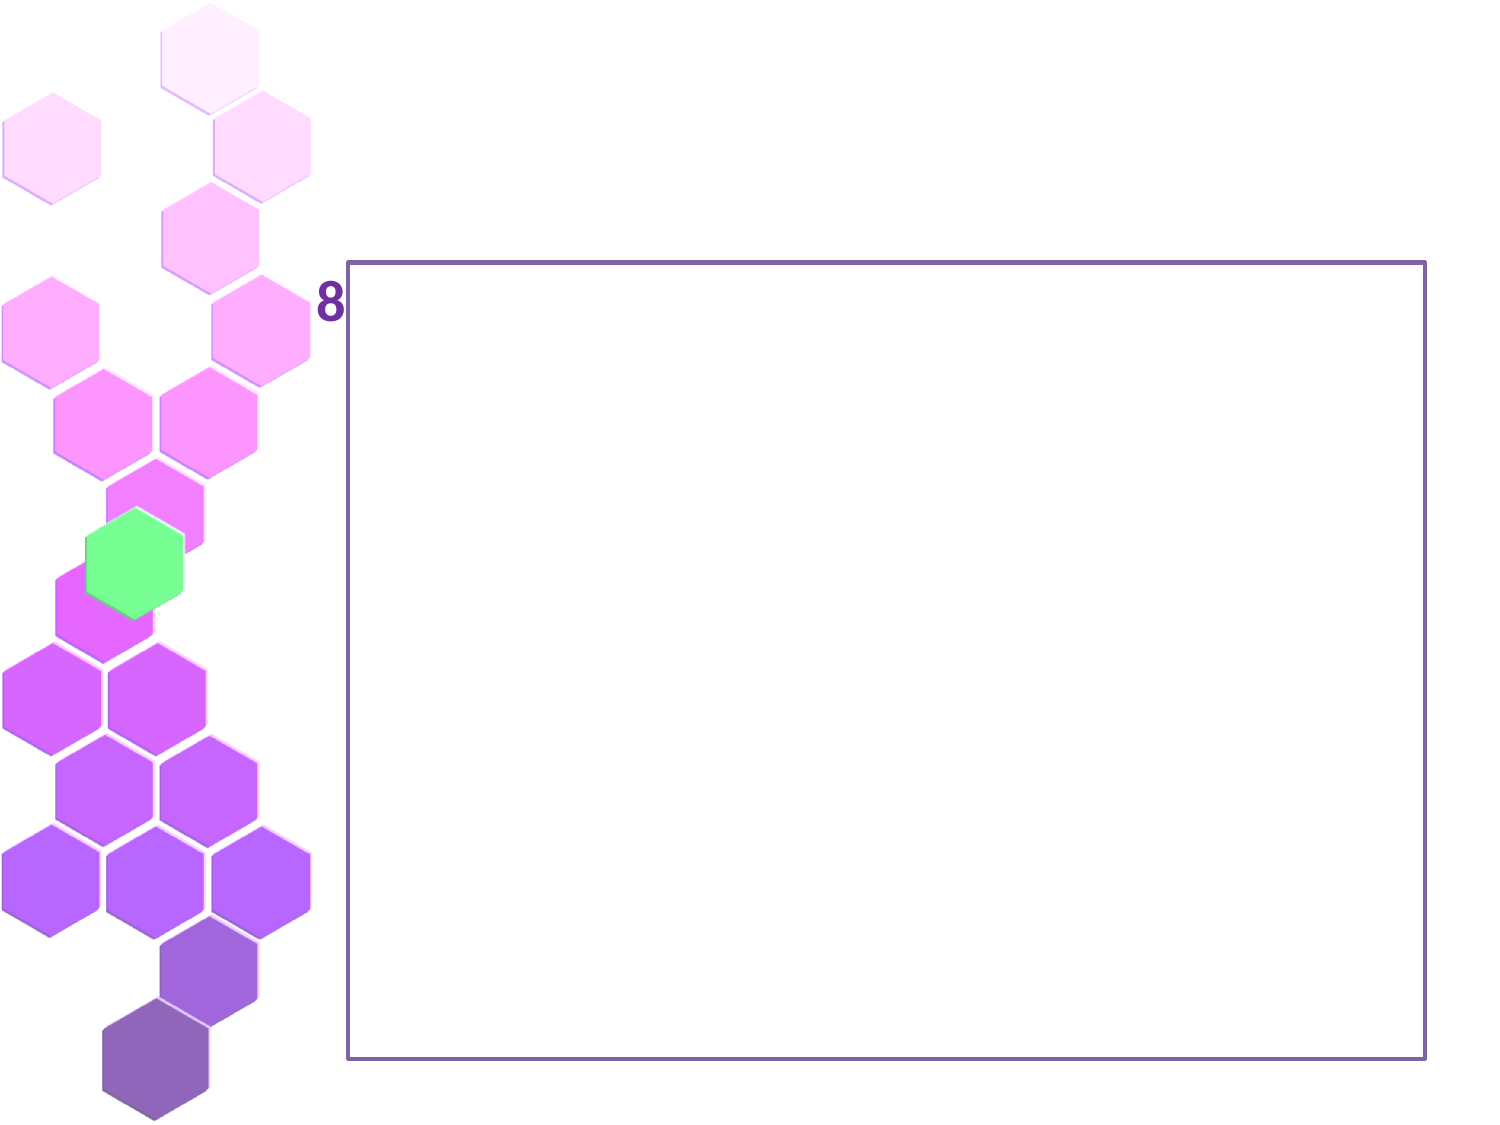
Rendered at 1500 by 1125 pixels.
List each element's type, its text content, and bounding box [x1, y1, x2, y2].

picture [0, 0, 313, 1123]
title 8. ¿De qué maneras se puede hacer una conexión FTP? [301, 255, 1415, 339]
text_box [348, 262, 1426, 1059]
